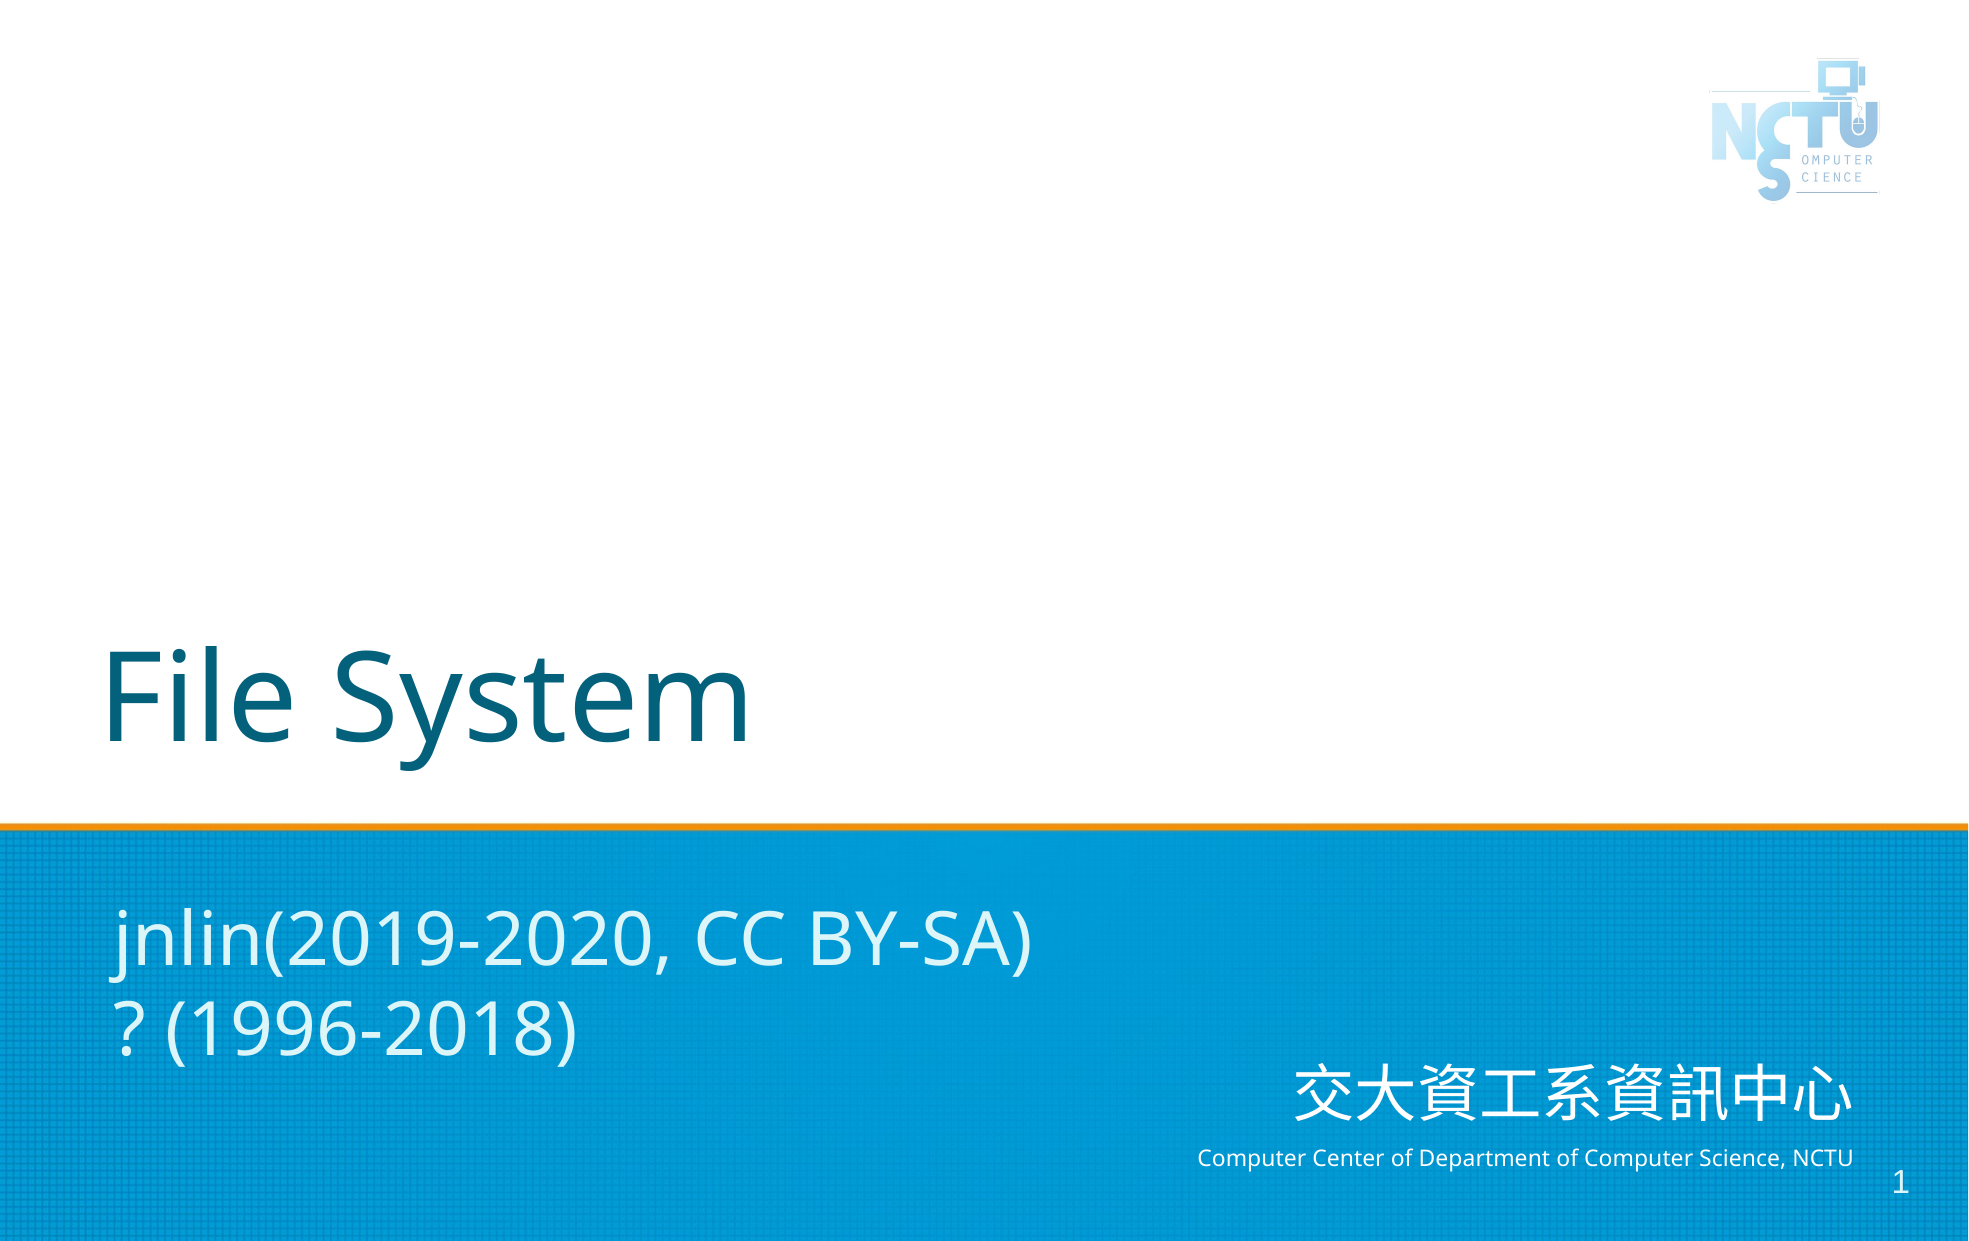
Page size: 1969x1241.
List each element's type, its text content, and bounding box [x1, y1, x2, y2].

title File System [98, 559, 1870, 767]
subtitle jnlin(2019-2020, CC BY-SA) ? (1996-2018) [98, 875, 1783, 1103]
picture [0, 0, 1969, 832]
slide_number <number> [1841, 1145, 1960, 1241]
